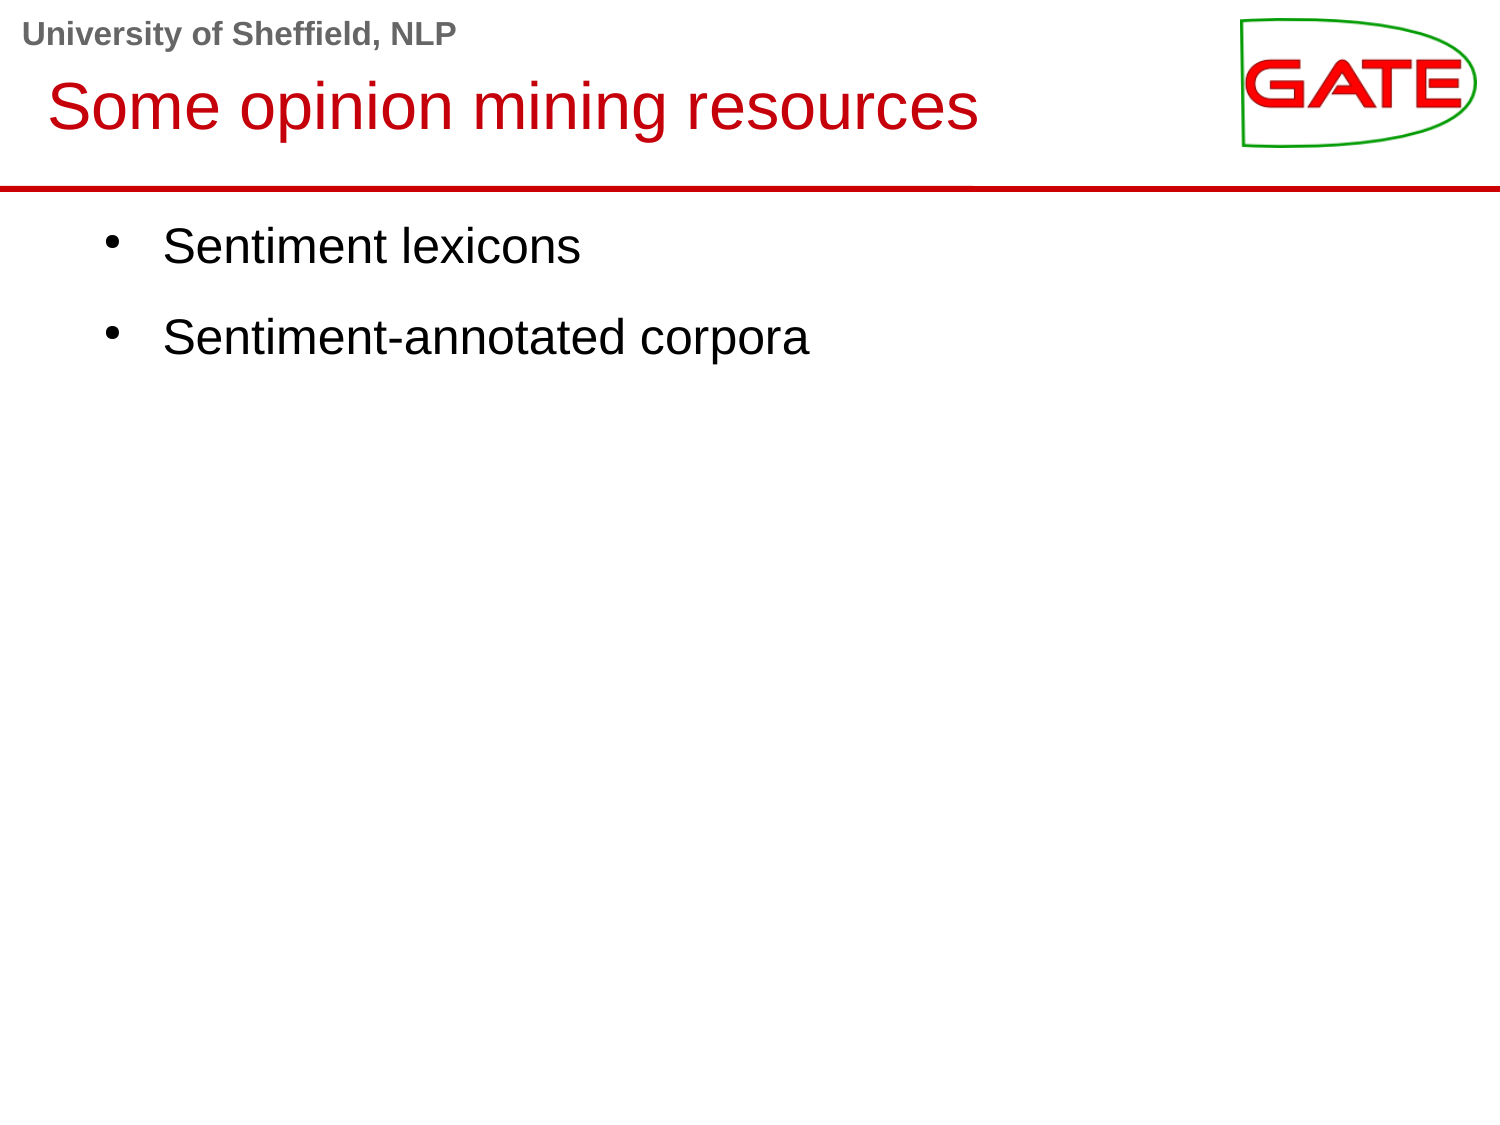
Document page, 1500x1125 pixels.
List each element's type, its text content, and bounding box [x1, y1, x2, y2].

picture [1240, 18, 1477, 148]
title Some opinion mining resources [47, 47, 1267, 168]
list Sentiment lexicons Sentiment-annotated corpora [47, 212, 1500, 1063]
